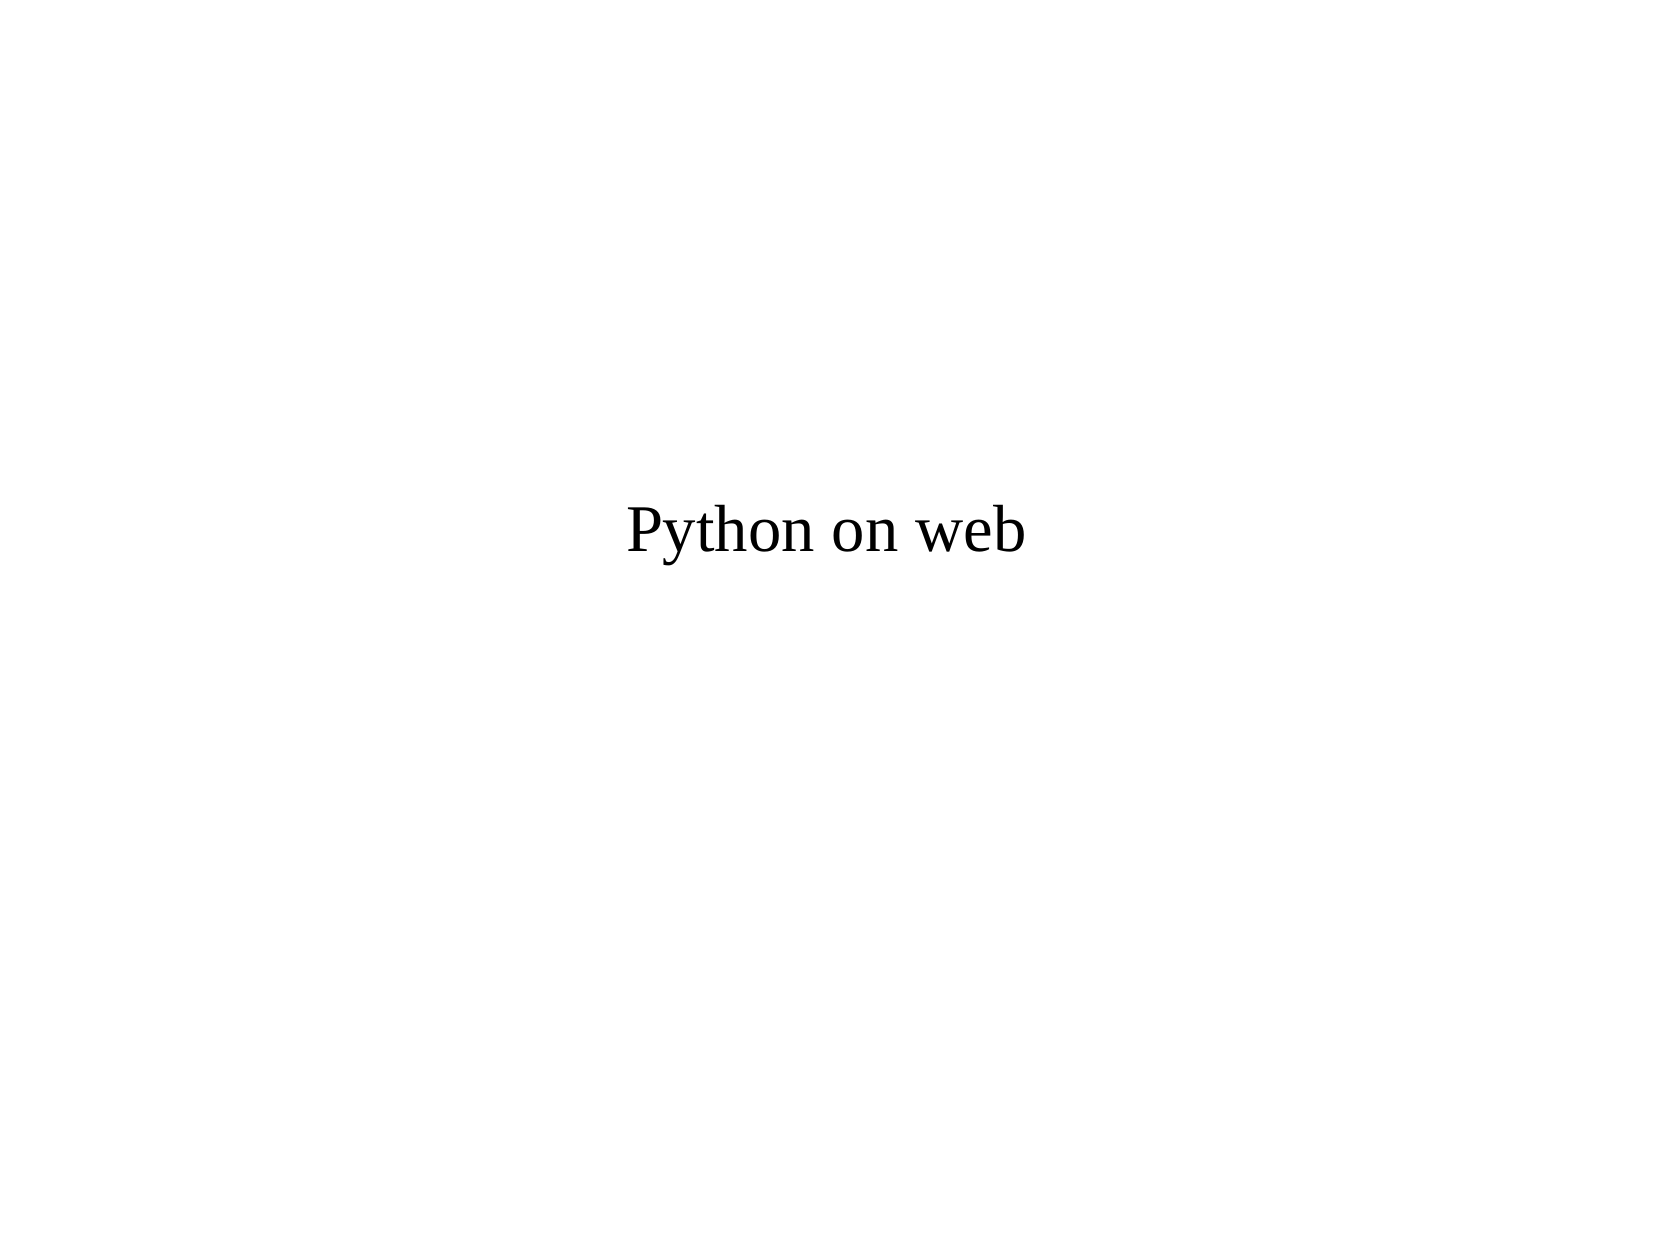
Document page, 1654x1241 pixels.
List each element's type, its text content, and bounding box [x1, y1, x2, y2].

subtitle Python on web [82, 49, 1571, 1010]
